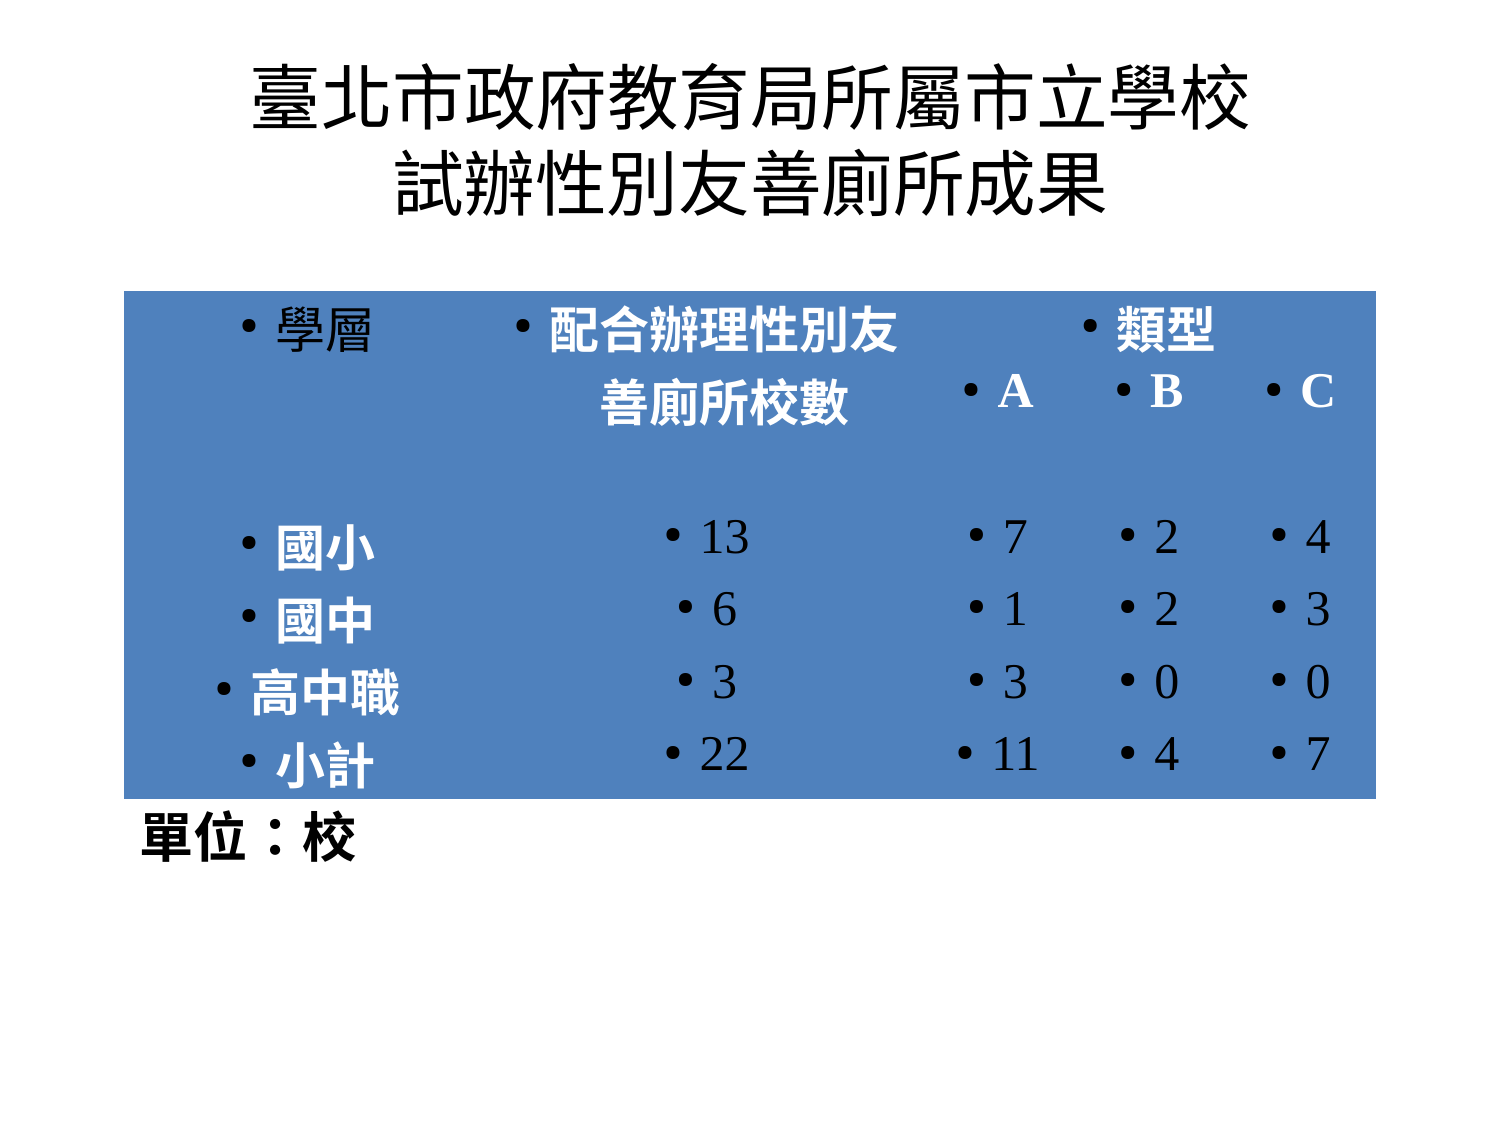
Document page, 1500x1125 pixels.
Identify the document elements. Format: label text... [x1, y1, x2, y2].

table_cell 1 [922, 581, 1073, 654]
table_cell 6 [492, 581, 922, 654]
table_header 學層 [124, 291, 492, 509]
table_cell A [922, 363, 1073, 509]
table_cell 國小 [124, 509, 492, 581]
title 臺北市政府教育局所屬市立學校 試辦性別友善廁所成果 [75, 45, 1426, 233]
table_cell 11 [922, 726, 1073, 799]
table_cell 22 [492, 726, 922, 799]
table_cell 7 [922, 509, 1073, 581]
text_box 單位：校 [124, 795, 550, 877]
table_cell 13 [492, 509, 922, 581]
table_header 配合辦理性別友善廁所校數 [492, 291, 922, 509]
table_cell 2 [1073, 581, 1225, 654]
table_cell 2 [1073, 509, 1225, 581]
table_cell B [1073, 363, 1225, 509]
table_cell 4 [1073, 726, 1225, 799]
table_cell 3 [922, 654, 1073, 726]
table_cell 0 [1073, 654, 1225, 726]
table_header 類型 [922, 291, 1376, 363]
table_cell C [1225, 363, 1376, 509]
table_cell 國中 [124, 581, 492, 654]
table_cell 0 [1225, 654, 1376, 726]
table_cell 3 [1225, 581, 1376, 654]
table_cell 7 [1225, 726, 1376, 799]
table_cell 高中職 [124, 654, 492, 726]
table_cell 3 [492, 654, 922, 726]
table_cell 4 [1225, 509, 1376, 581]
table_cell 小計 [124, 726, 492, 795]
